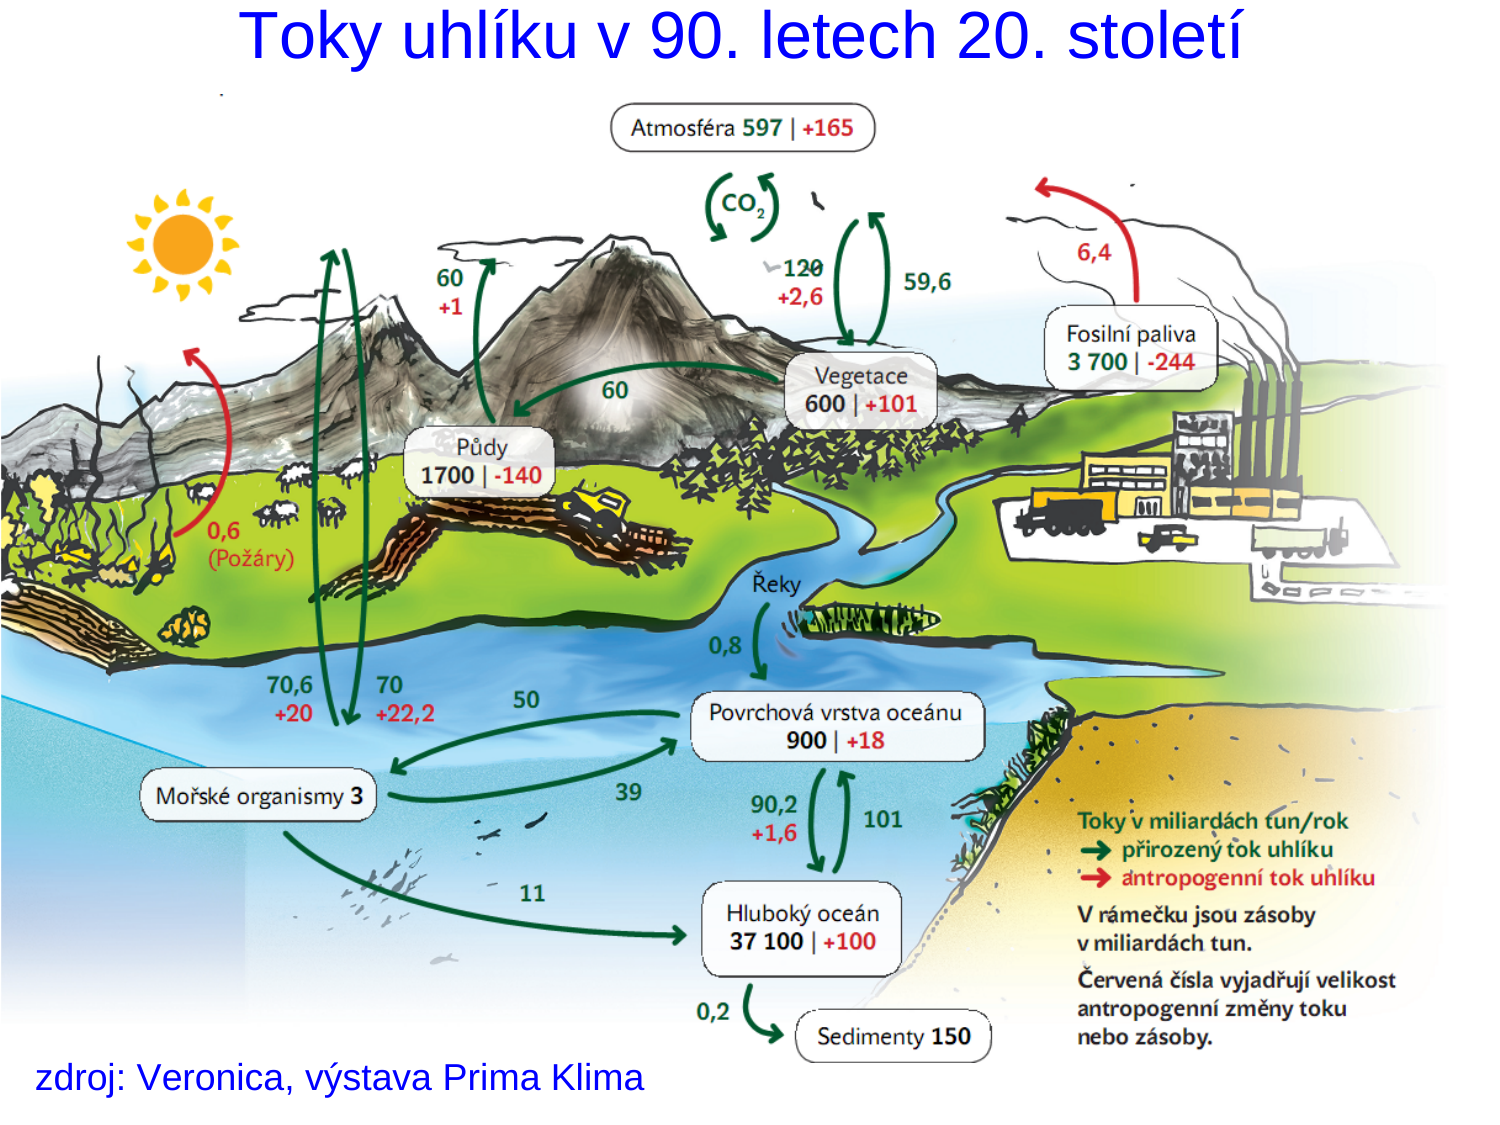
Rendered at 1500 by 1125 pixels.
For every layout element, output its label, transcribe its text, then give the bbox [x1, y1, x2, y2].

title Toky uhlíku v 90. letech 20. století [67, 0, 1418, 94]
picture [0, 94, 1500, 1063]
text_box zdroj: Veronica, výstava Prima Klima [0, 1033, 680, 1125]
